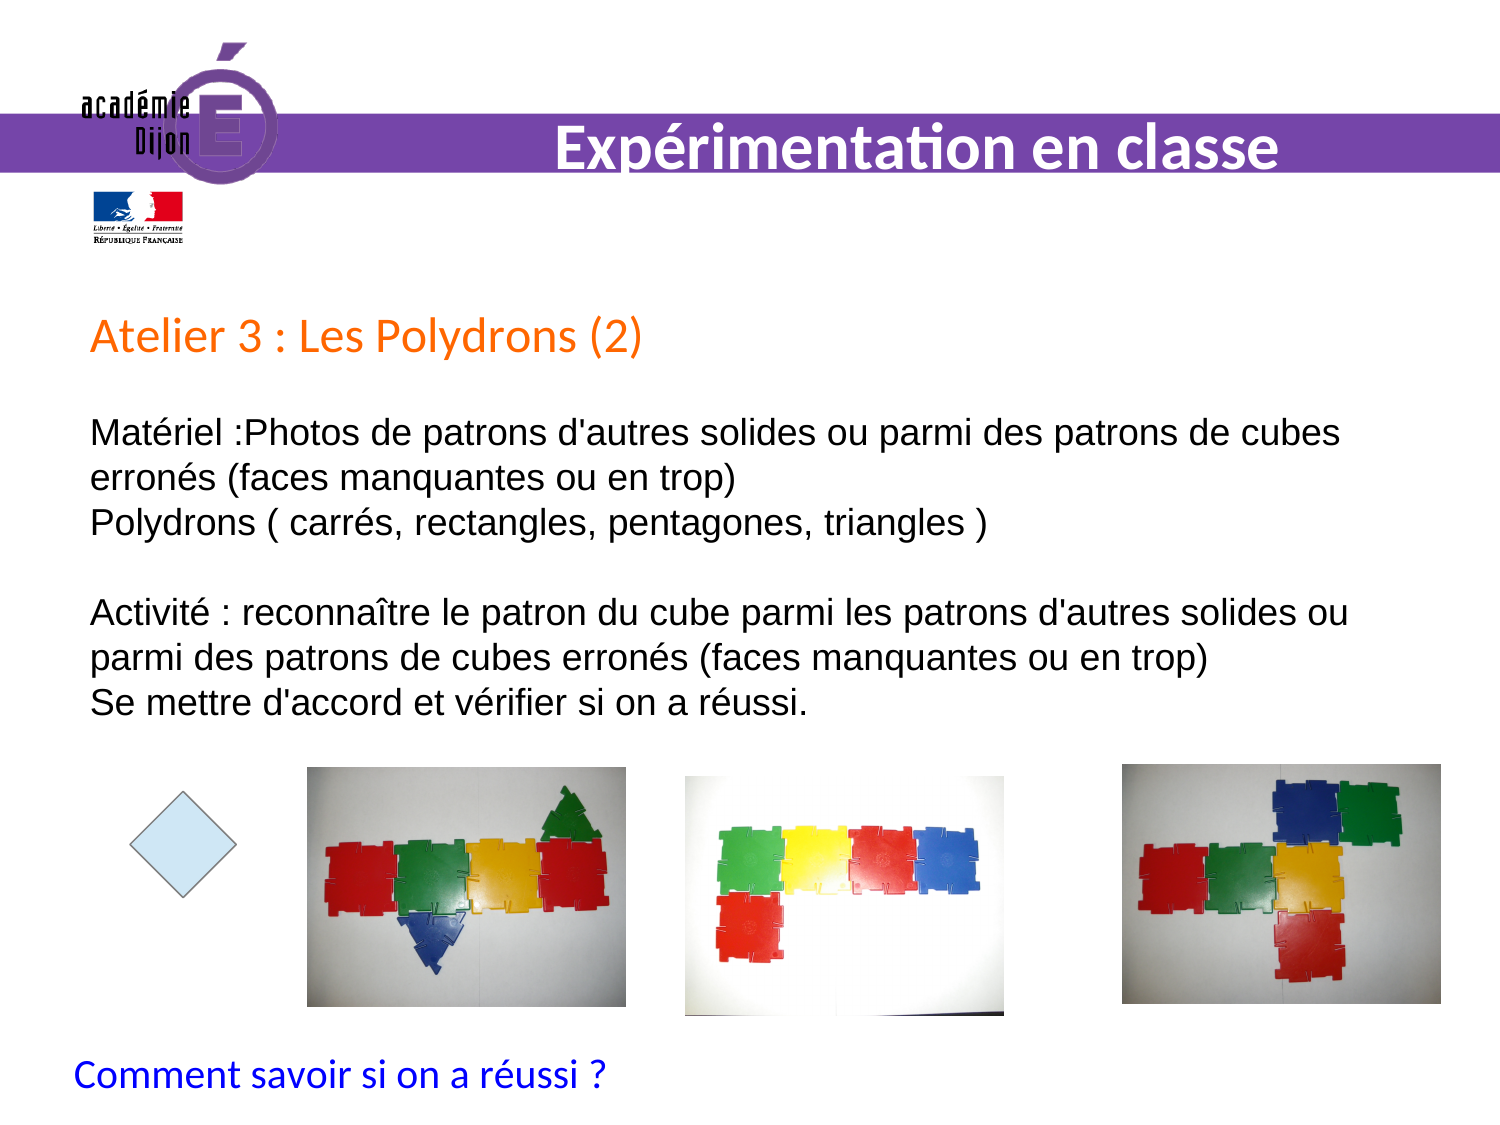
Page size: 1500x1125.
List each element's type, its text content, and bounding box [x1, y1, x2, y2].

text_box [129, 791, 237, 898]
text_box Comment savoir si on a réussi ? [59, 1039, 1441, 1105]
picture [1122, 764, 1441, 1004]
picture [685, 776, 1004, 1016]
text_box Expérimentation en classe [277, 41, 1311, 245]
picture [307, 767, 626, 1007]
picture [82, 42, 277, 244]
text_box Atelier 3 : Les Polydrons (2) Matériel :Photos de patrons d'autres solides ou parmi des patrons de cubes erronés (faces manquantes ou en trop) Polydrons ( carrés, rectangles, pentagones, triangles ) Activité : reconnaître le patron du cube parmi les patrons d'autres solides ou parmi des patrons de cubes erronés (faces manquantes ou en trop) Se mettre d'accord et vérifier si on a réussi. [74, 295, 1441, 686]
